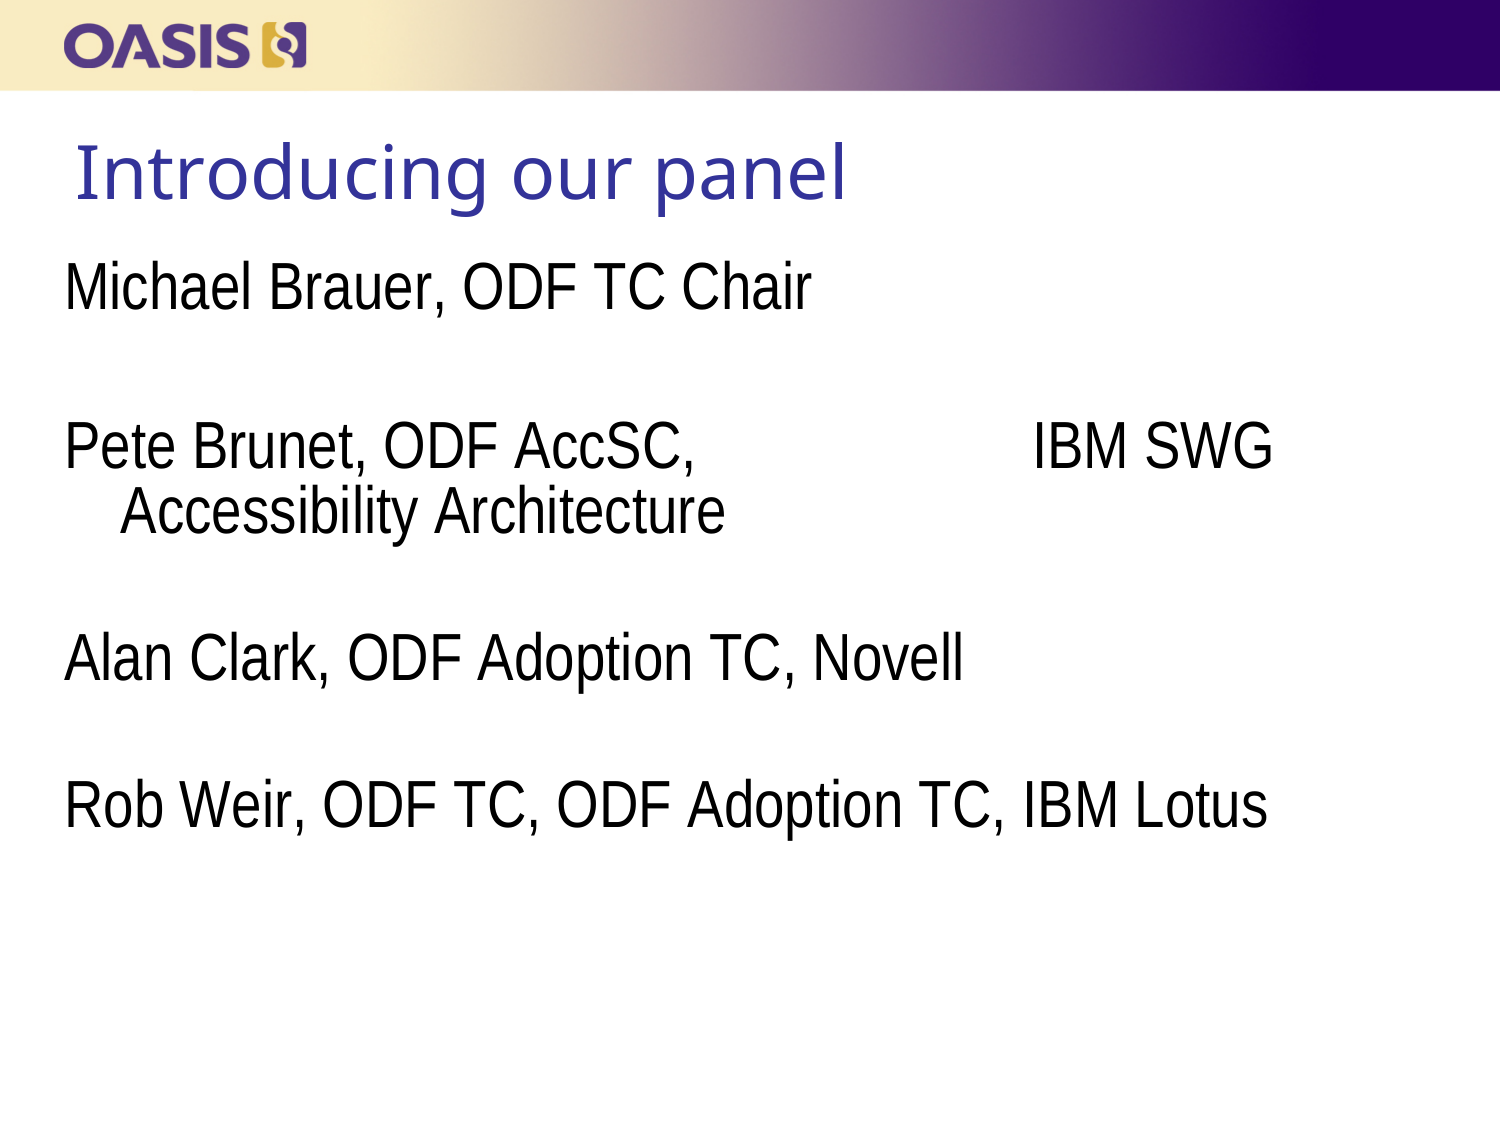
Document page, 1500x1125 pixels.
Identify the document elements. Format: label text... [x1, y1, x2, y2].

list Michael Brauer, ODF TC Chair Pete Brunet, ODF AccSC, IBM SWG Accessibility Architecture Alan Clark, ODF Adoption TC, Novell Rob Weir, ODF TC, ODF Adoption TC, IBM Lotus [64, 257, 1402, 1017]
picture [0, 0, 1500, 1125]
title Introducing our panel [75, 121, 1438, 229]
